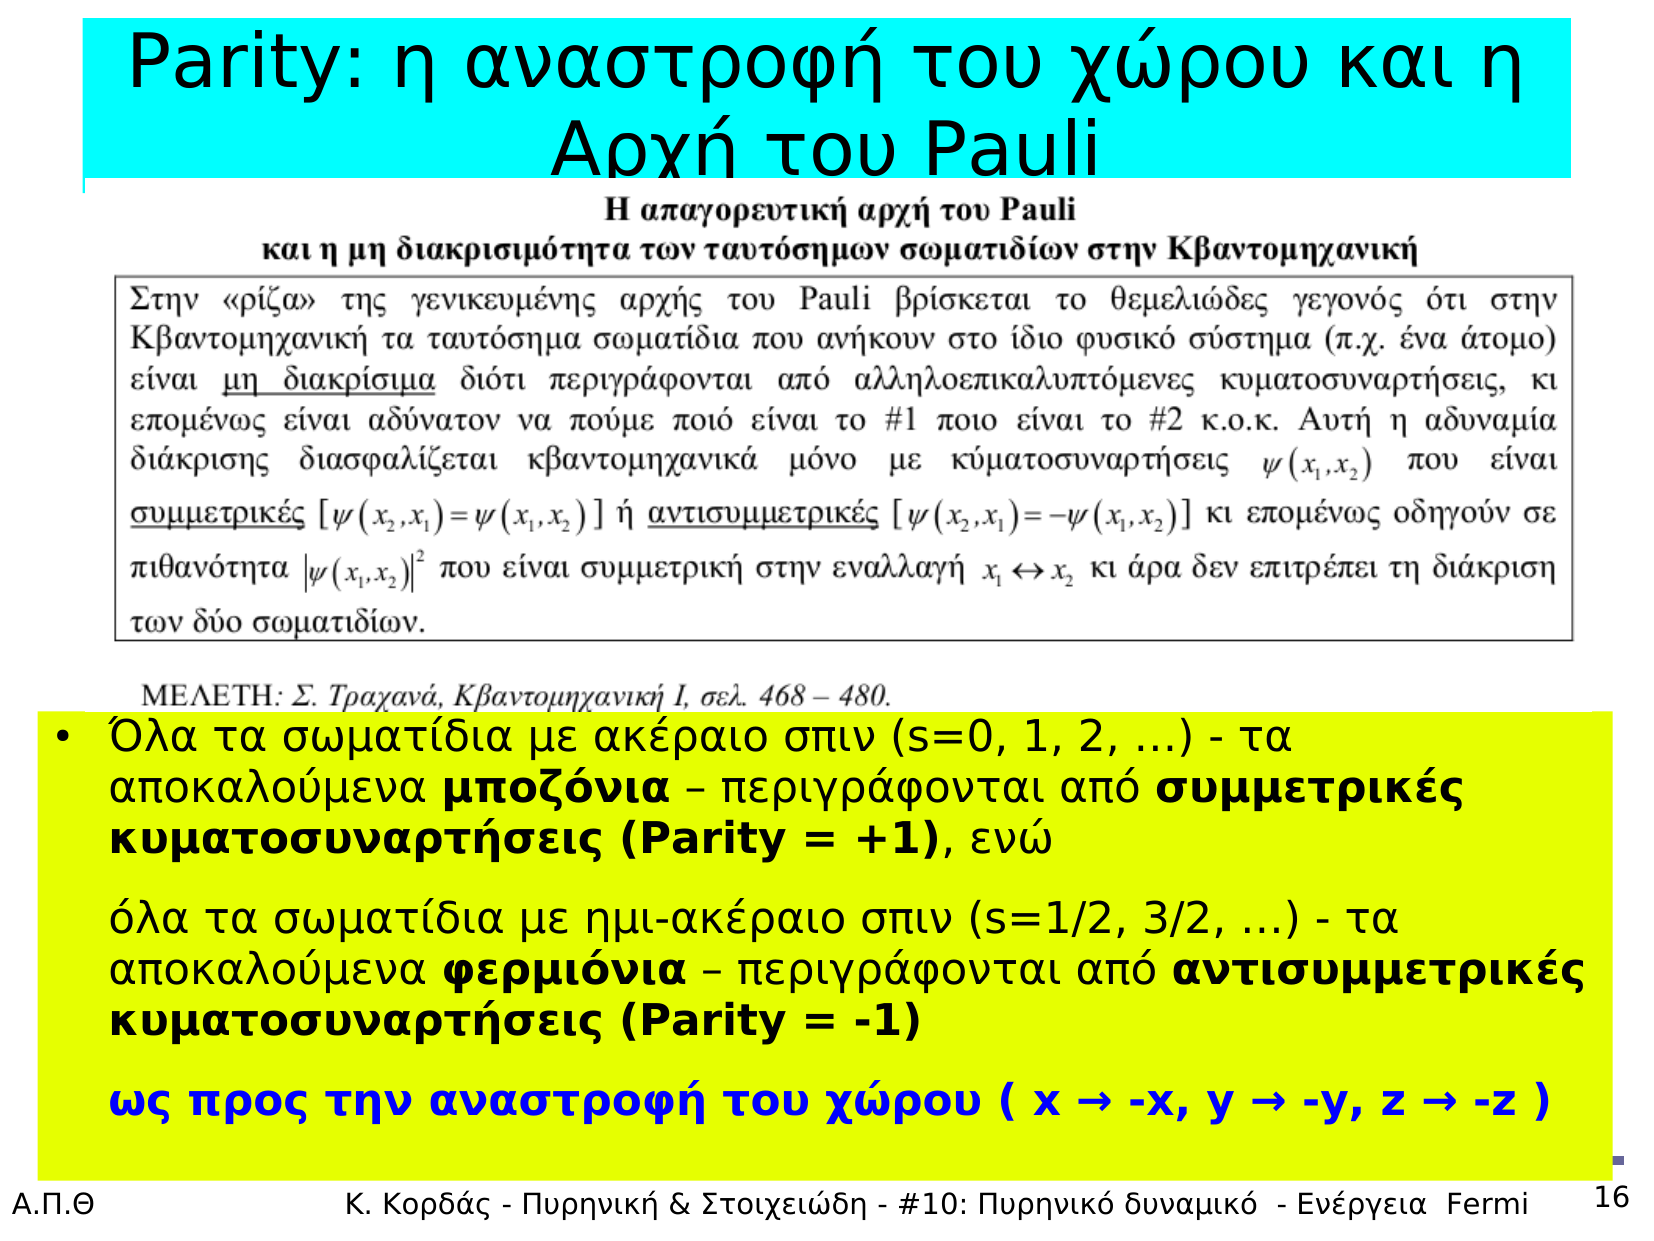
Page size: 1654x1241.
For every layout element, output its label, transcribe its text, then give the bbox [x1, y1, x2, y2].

picture [85, 178, 1592, 712]
title Parity: η αναστροφή του χώρου και η Αρχή του Pauli [82, 18, 1571, 194]
list Όλα τα σωματίδια με ακέραιο σπιν (s=0, 1, 2, …) - τα αποκαλούμενα μποζόνια – περιγράφονται από συμμετρικές κυματοσυναρτήσεις (Parity = +1), ενώ όλα τα σωματίδια με ημι-ακέραιο σπιν (s=1/2, 3/2, …) - τα αποκαλούμενα φερμιόνια – περιγράφονται από αντισυμμετρικές κυματοσυναρτήσεις (Parity = -1) ως προς την αναστροφή του χώρου ( x → -x, y → -y, z → -z ) [37, 711, 1613, 1181]
